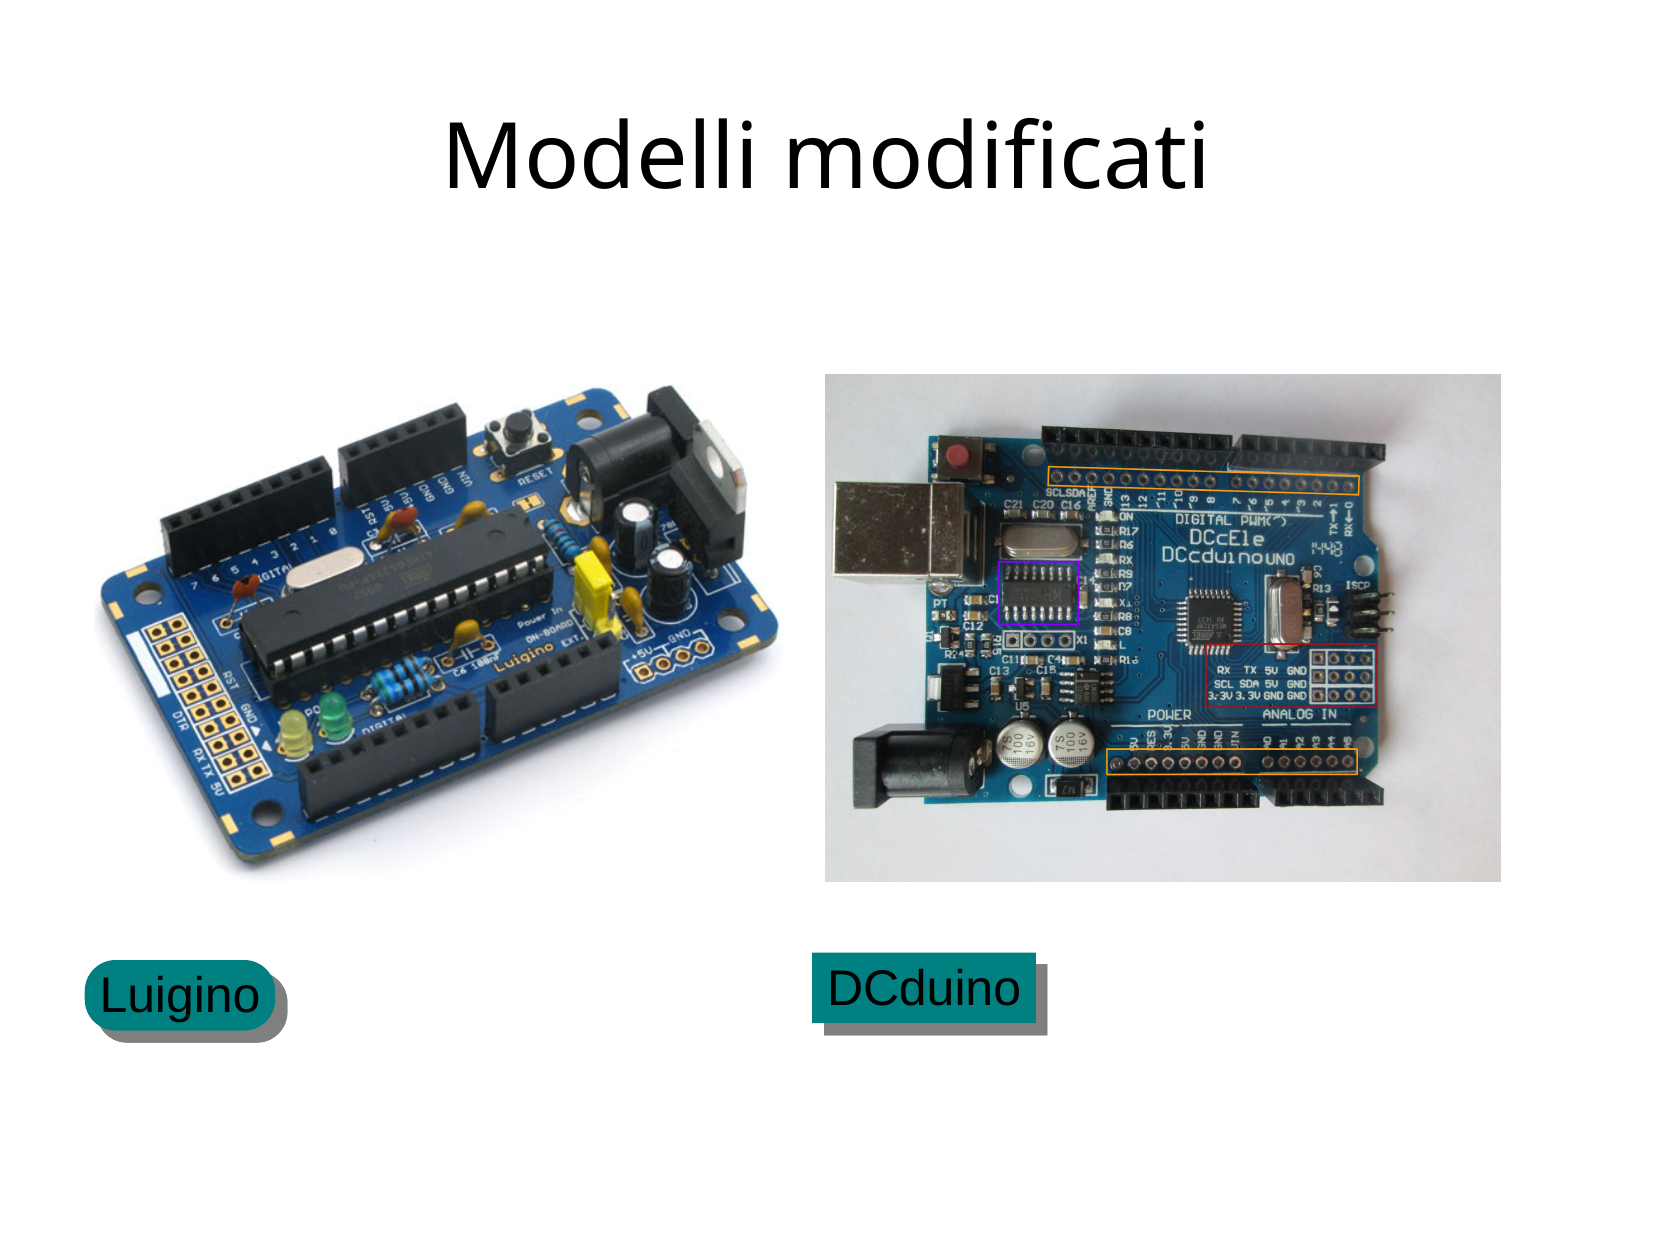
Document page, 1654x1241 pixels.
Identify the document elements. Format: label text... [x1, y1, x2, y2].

picture [94, 374, 791, 886]
text_box Luigino [84, 960, 276, 1031]
title Modelli modificati [82, 49, 1571, 257]
text_box DCduino [812, 952, 1036, 1024]
picture [825, 374, 1501, 882]
